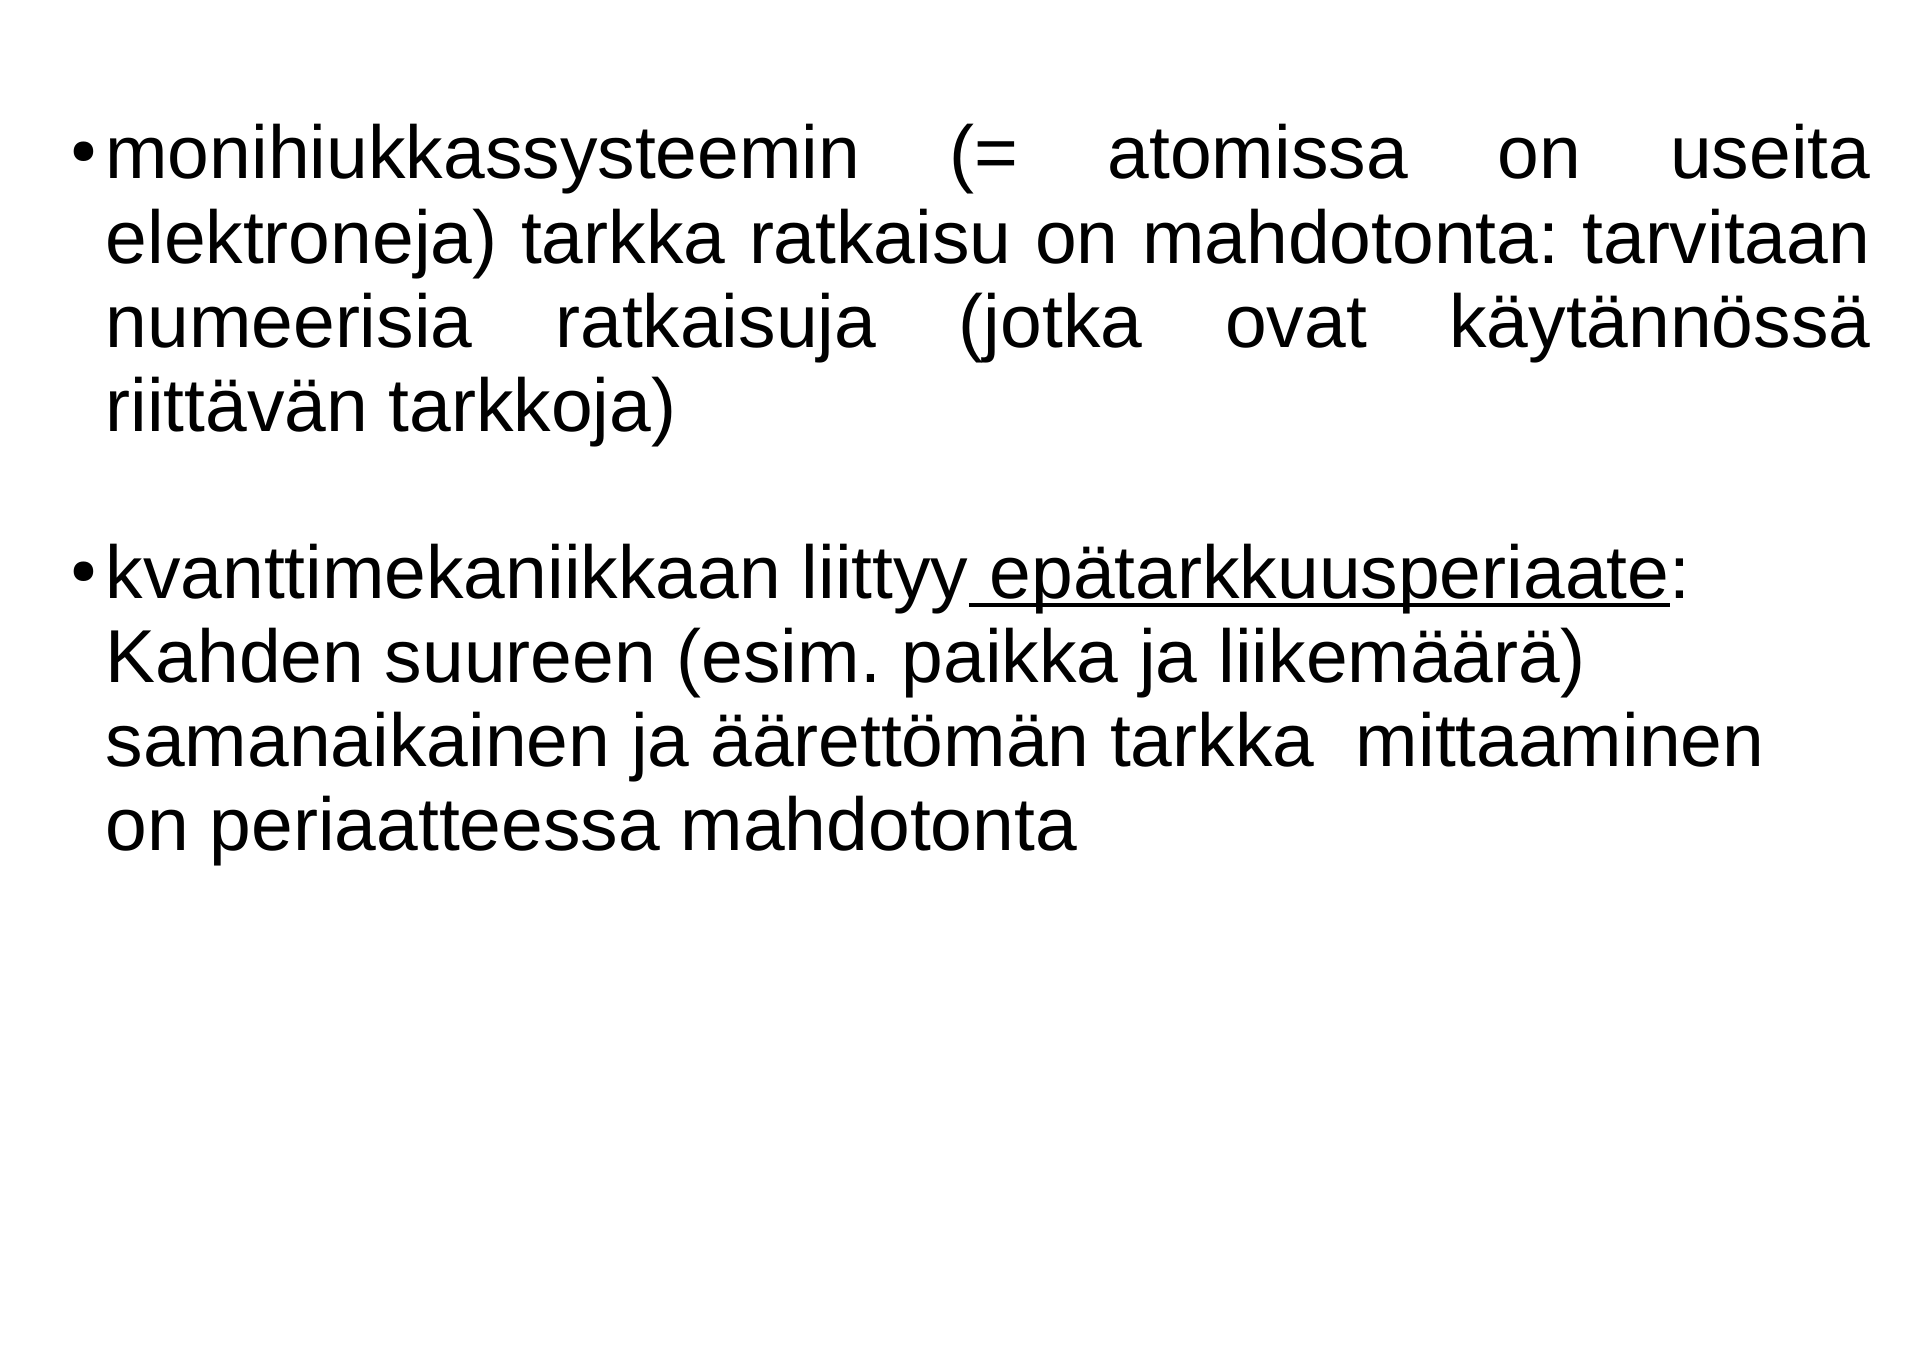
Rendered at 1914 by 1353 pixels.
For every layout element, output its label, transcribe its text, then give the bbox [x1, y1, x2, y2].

text_box monihiukkassysteemin (= atomissa on useita elektroneja) tarkka ratkaisu on mahdotonta: tarvitaan numeerisia ratkaisuja (jotka ovat käytännössä riittävän tarkkoja) kvanttimekaniikkaan liittyy epätarkkuusperiaate: Kahden suureen (esim. paikka ja liikemäärä) samanaikainen ja äärettömän tarkka mittaaminen on periaatteessa mahdotonta [55, 103, 1887, 1036]
